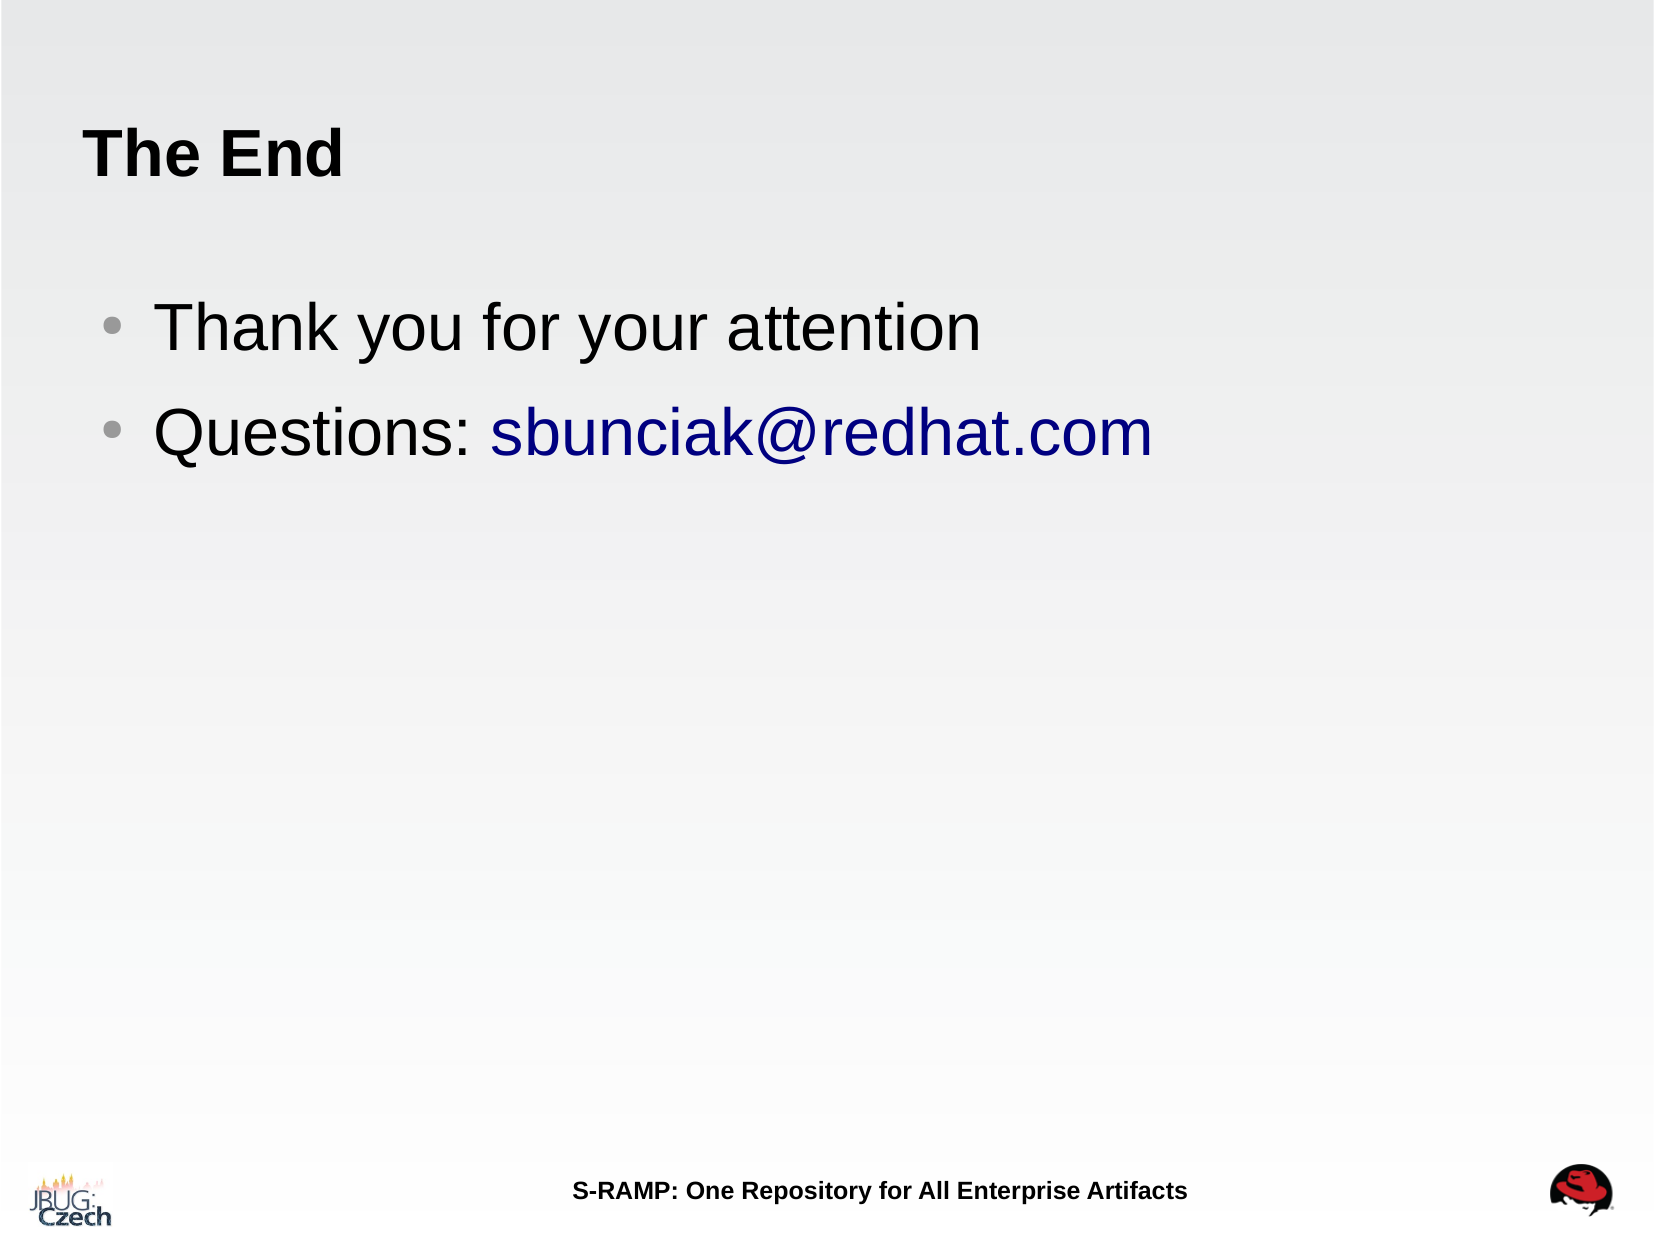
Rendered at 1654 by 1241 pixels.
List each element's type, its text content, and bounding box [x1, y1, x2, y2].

title The End [82, 49, 1571, 257]
list Thank you for your attention Questions: sbunciak@redhat.com [82, 290, 1571, 1109]
picture [1, 0, 1654, 1241]
